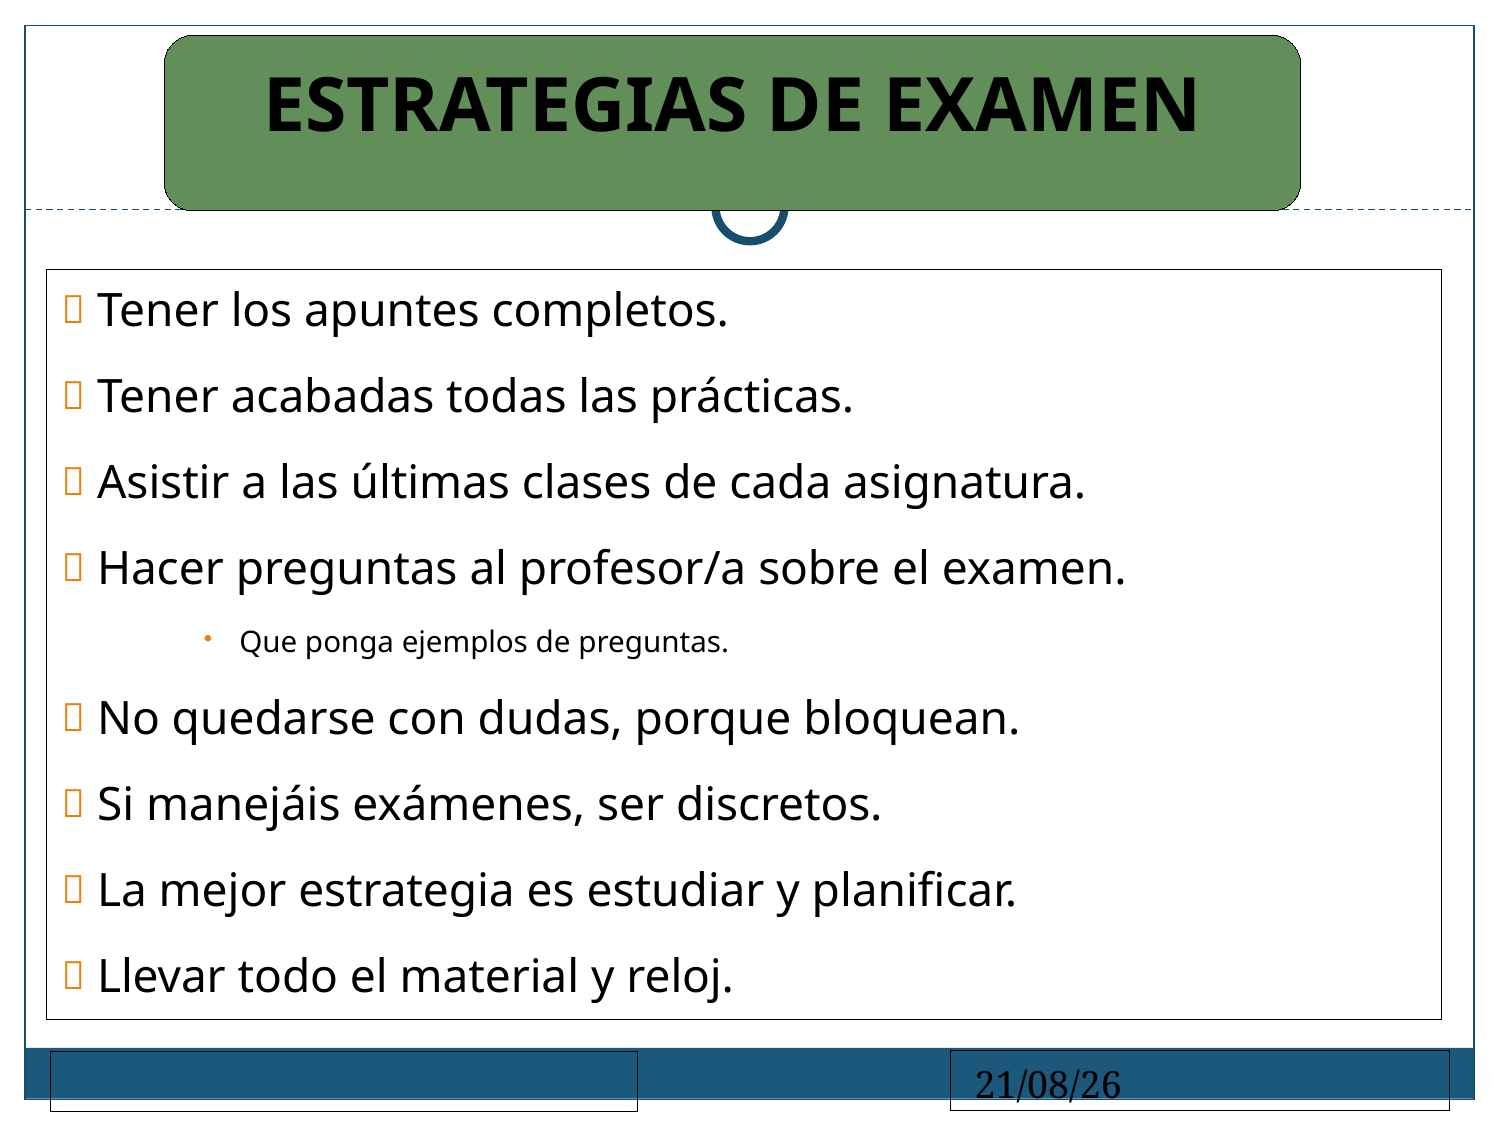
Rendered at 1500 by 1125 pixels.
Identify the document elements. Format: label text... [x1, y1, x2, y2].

text_box ESTRATEGIAS DE EXAMEN [164, 35, 1301, 211]
list Tener los apuntes completos. Tener acabadas todas las prácticas. Asistir a las últimas clases de cada asignatura. Hacer preguntas al profesor/a sobre el examen. Que ponga ejemplos de preguntas. No quedarse con dudas, porque bloquean. Si manejáis exámenes, ser discretos. La mejor estrategia es estudiar y planificar. Llevar todo el material y reloj. [46, 269, 1442, 1020]
